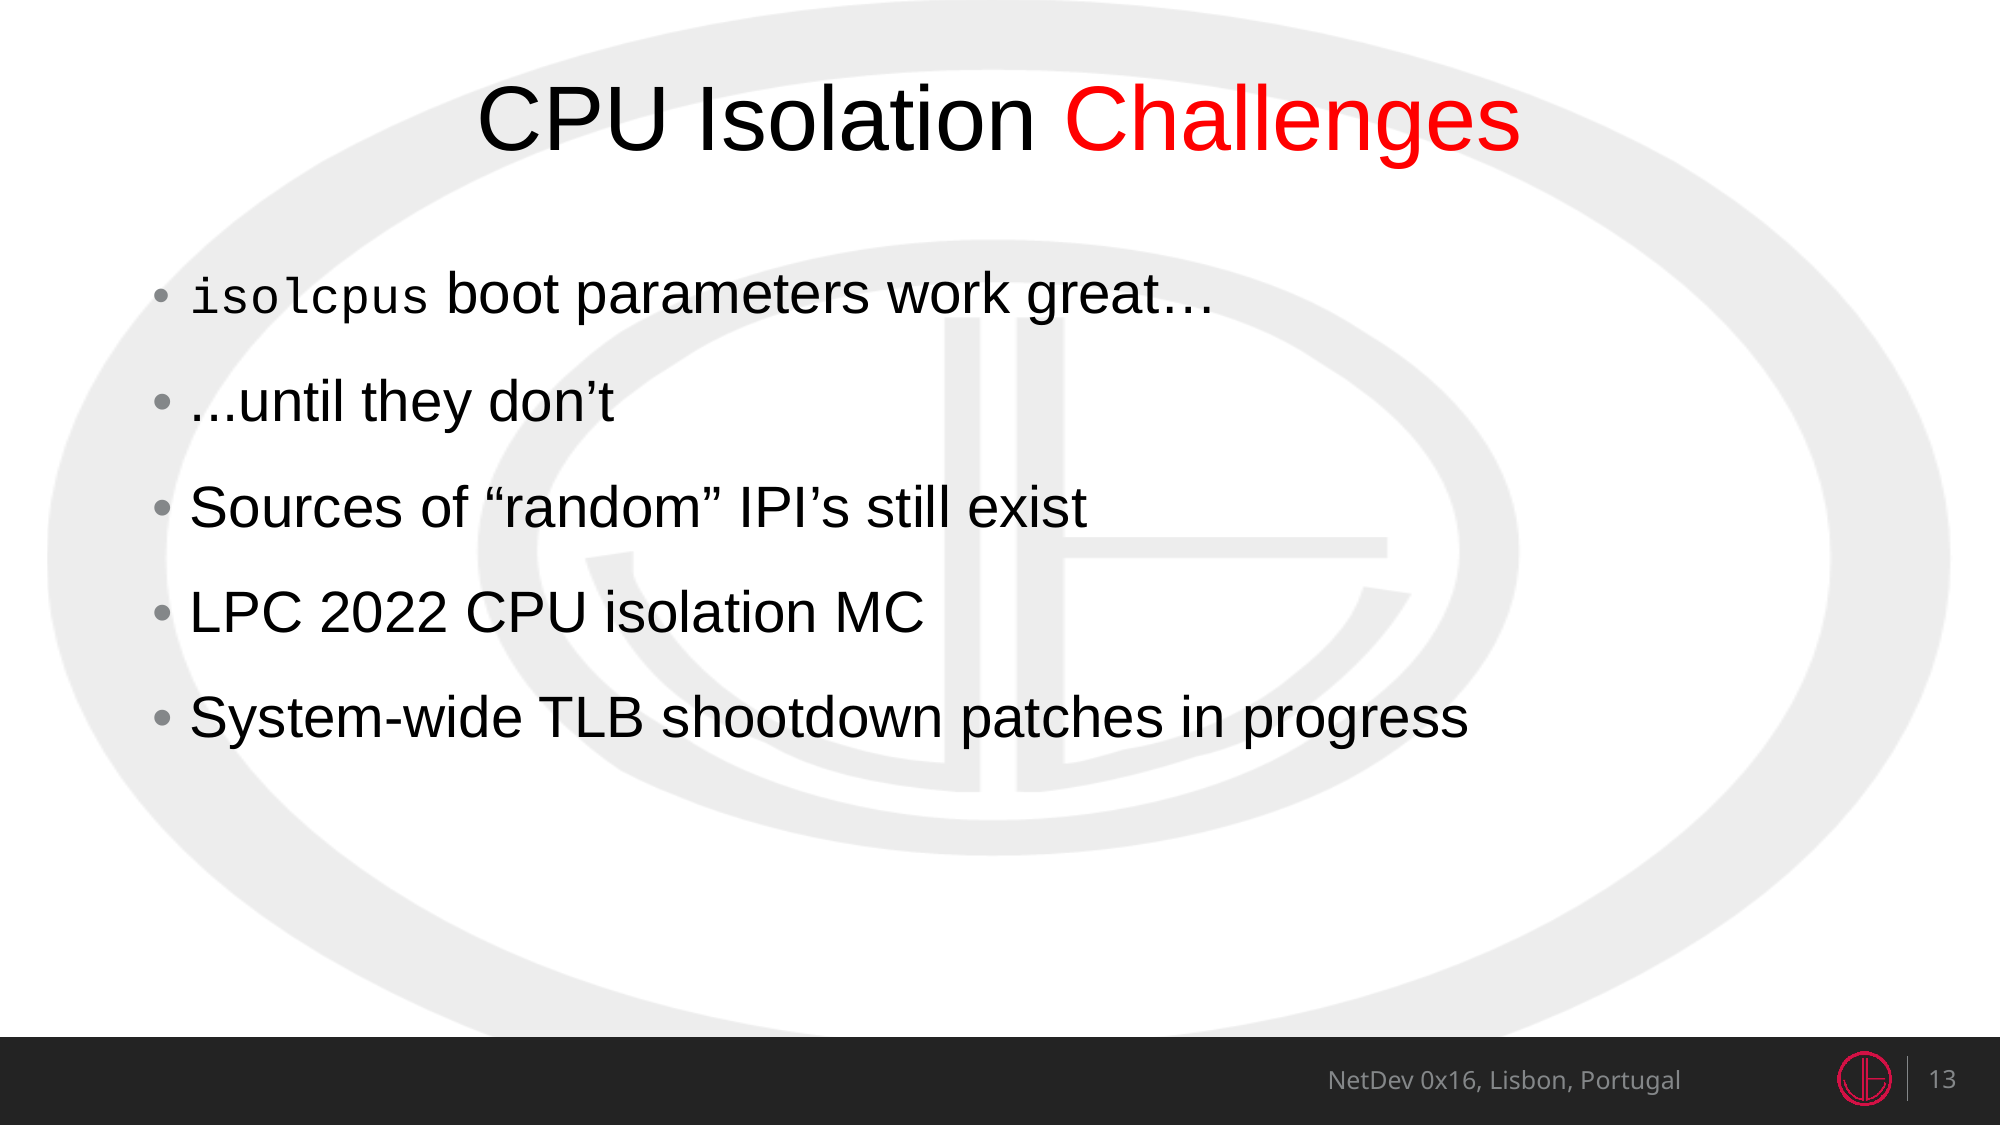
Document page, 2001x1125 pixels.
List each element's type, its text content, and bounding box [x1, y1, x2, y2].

title CPU Isolation Challenges [137, 25, 1863, 220]
picture [1837, 1051, 1892, 1106]
text_box <number> [1913, 1050, 2000, 1111]
text_box NetDev 0x16, Lisbon, Portugal [1312, 1050, 1763, 1110]
list isolcpus boot parameters work great… ...until they don’t Sources of “random” IPI’s still exist LPC 2022 CPU isolation MC System-wide TLB shootdown patches in progress [137, 233, 1863, 1014]
